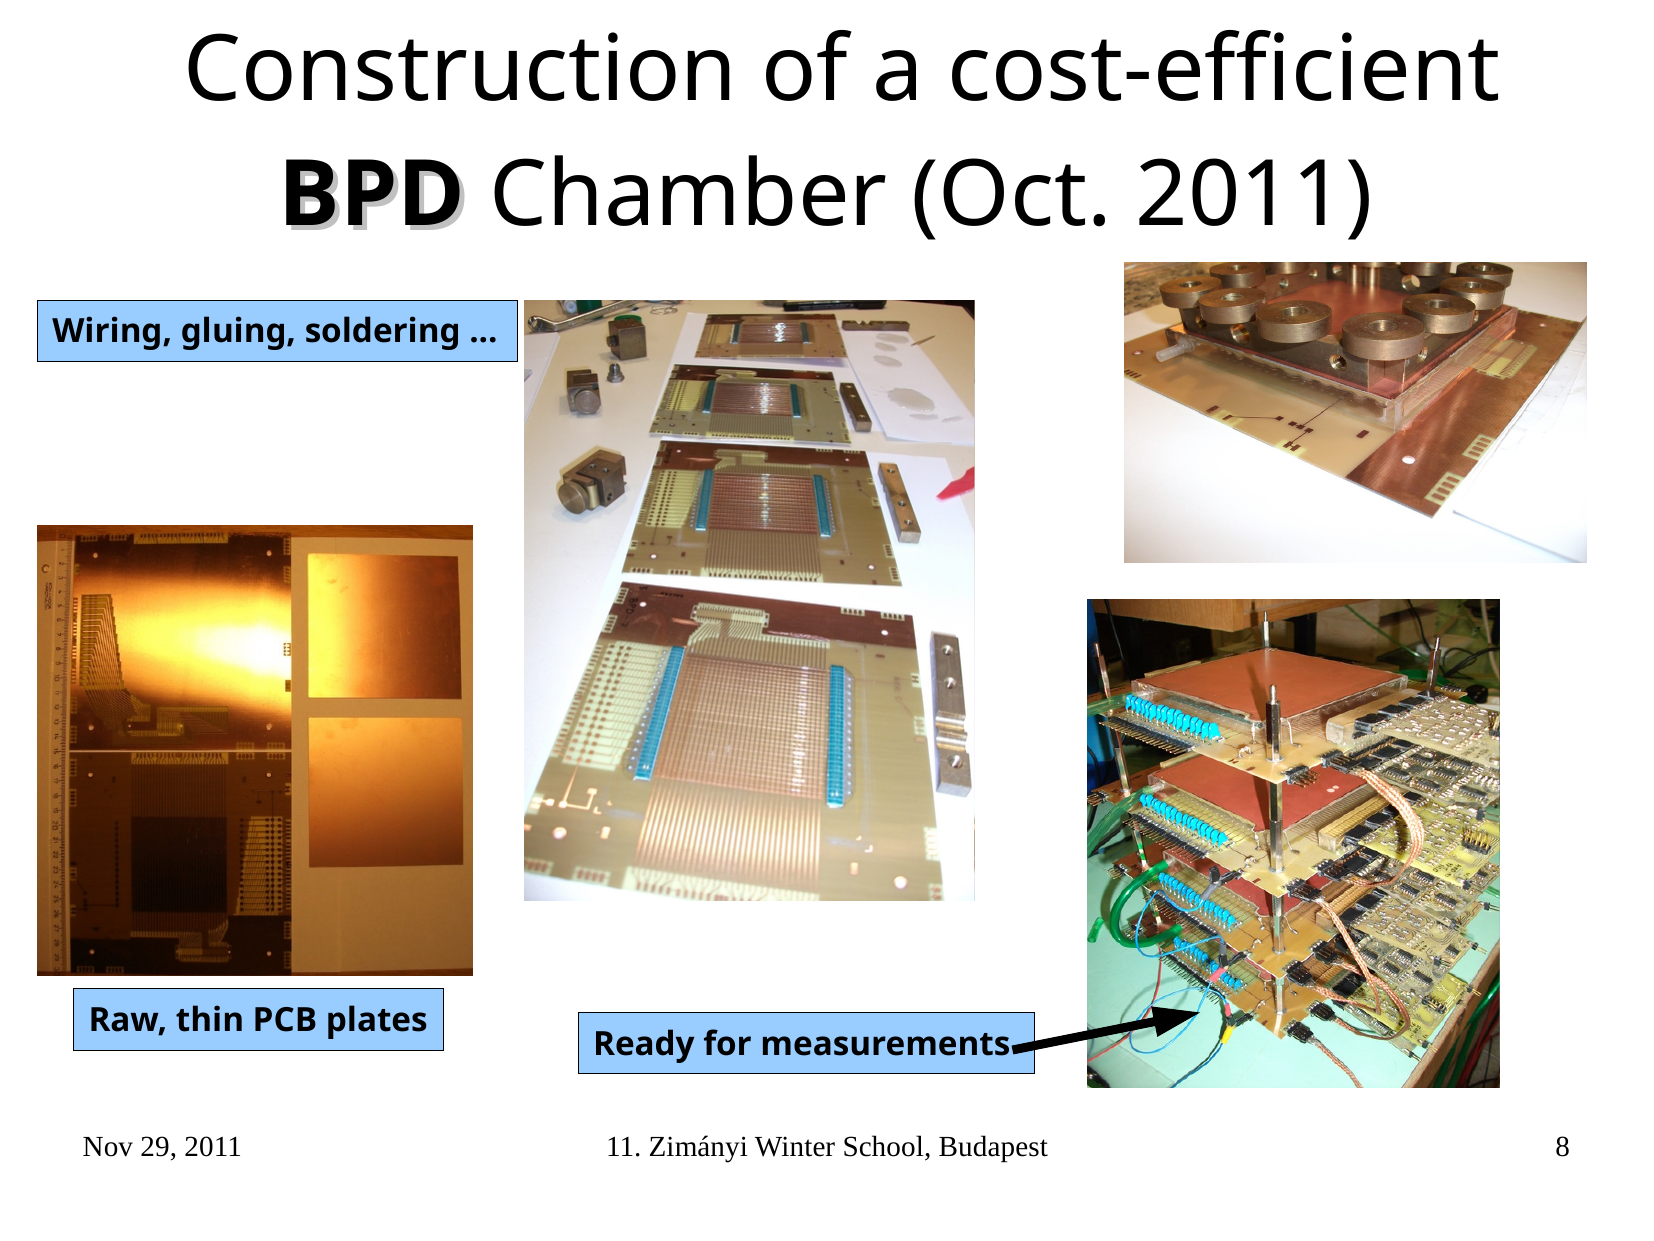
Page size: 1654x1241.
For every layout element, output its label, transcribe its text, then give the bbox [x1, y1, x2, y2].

title Construction of a cost-efficient BPD Chamber (Oct. 2011) [82, 0, 1571, 256]
picture [1124, 262, 1587, 563]
picture [1087, 599, 1500, 1088]
picture [37, 525, 473, 976]
text_box Raw, thin PCB plates [75, 988, 442, 1051]
text_box Wiring, gluing, soldering ... [37, 300, 518, 362]
picture [524, 300, 975, 901]
text_box Ready for measurements [584, 1012, 1029, 1074]
